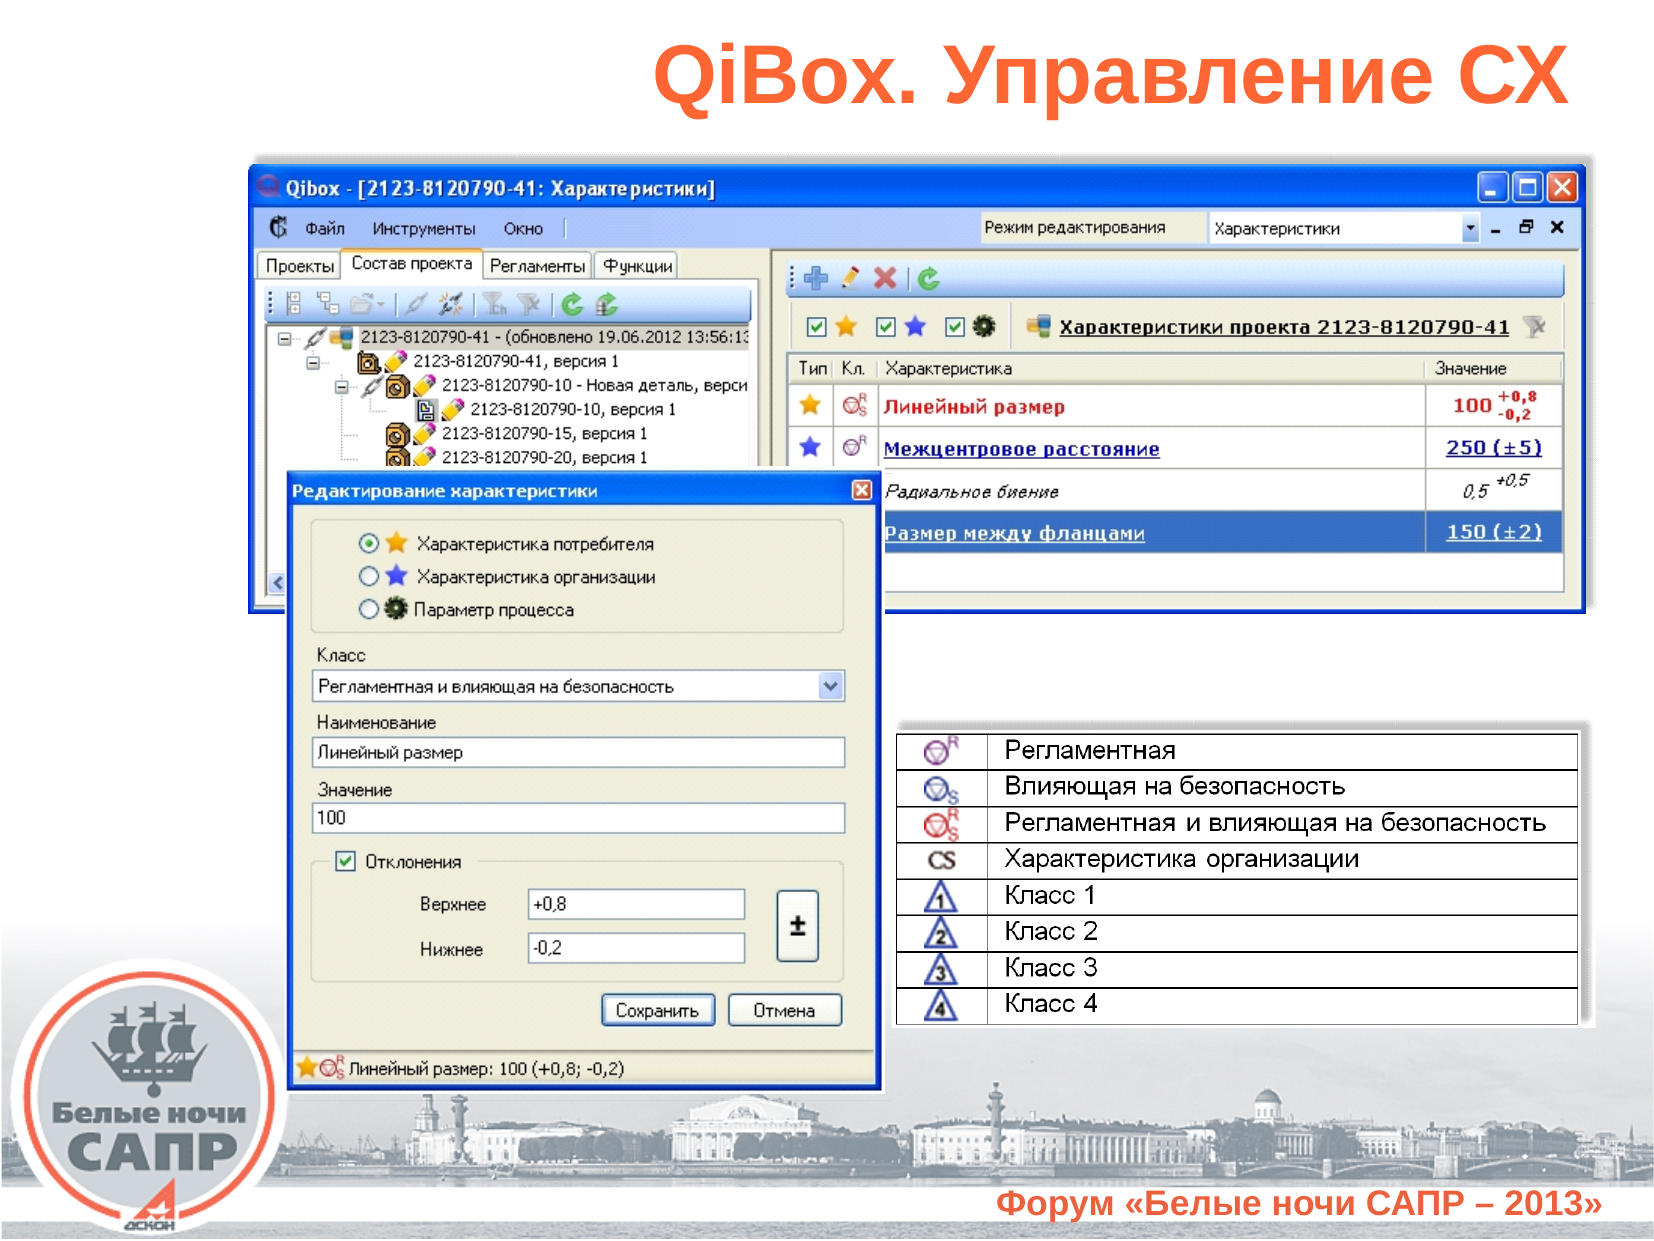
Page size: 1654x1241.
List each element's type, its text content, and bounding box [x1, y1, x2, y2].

title QiBox. Управление СХ [82, 25, 1571, 125]
picture [1, 0, 1654, 1239]
